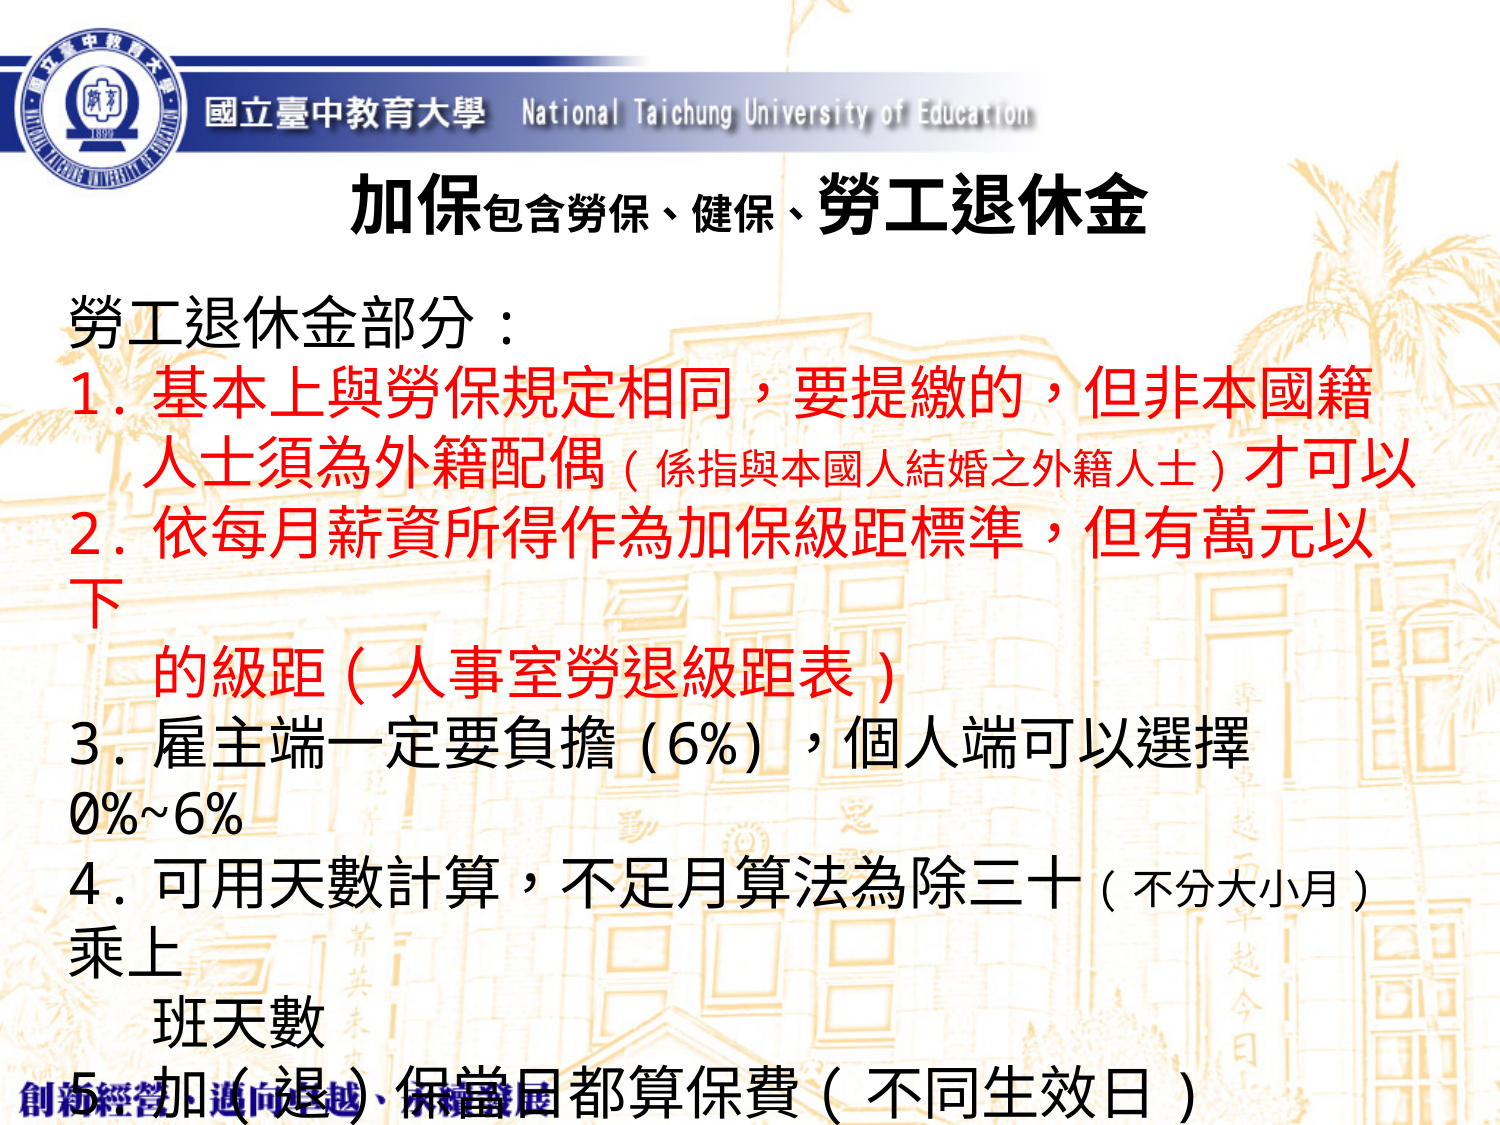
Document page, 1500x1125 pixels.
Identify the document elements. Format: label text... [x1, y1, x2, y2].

picture [0, 257, 1500, 1125]
picture [0, 0, 1500, 148]
text_box 勞工退休金部分: 1.基本上與勞保規定相同，要提繳的，但非本國籍 人士須為外籍配偶(係指與本國人結婚之外籍人士)才可以 2.依每月薪資所得作為加保級距標準，但有萬元以下 的級距(人事室勞退級距表) 3.雇主端一定要負擔(6%)，個人端可以選擇0%~6% 4.可用天數計算，不足月算法為除三十(不分大小月)乘上 班天數 5.加(退)保當日都算保費(不同生效日) [53, 278, 1447, 1125]
title 加保包含勞保、健保、勞工退休金 [0, 148, 1500, 257]
